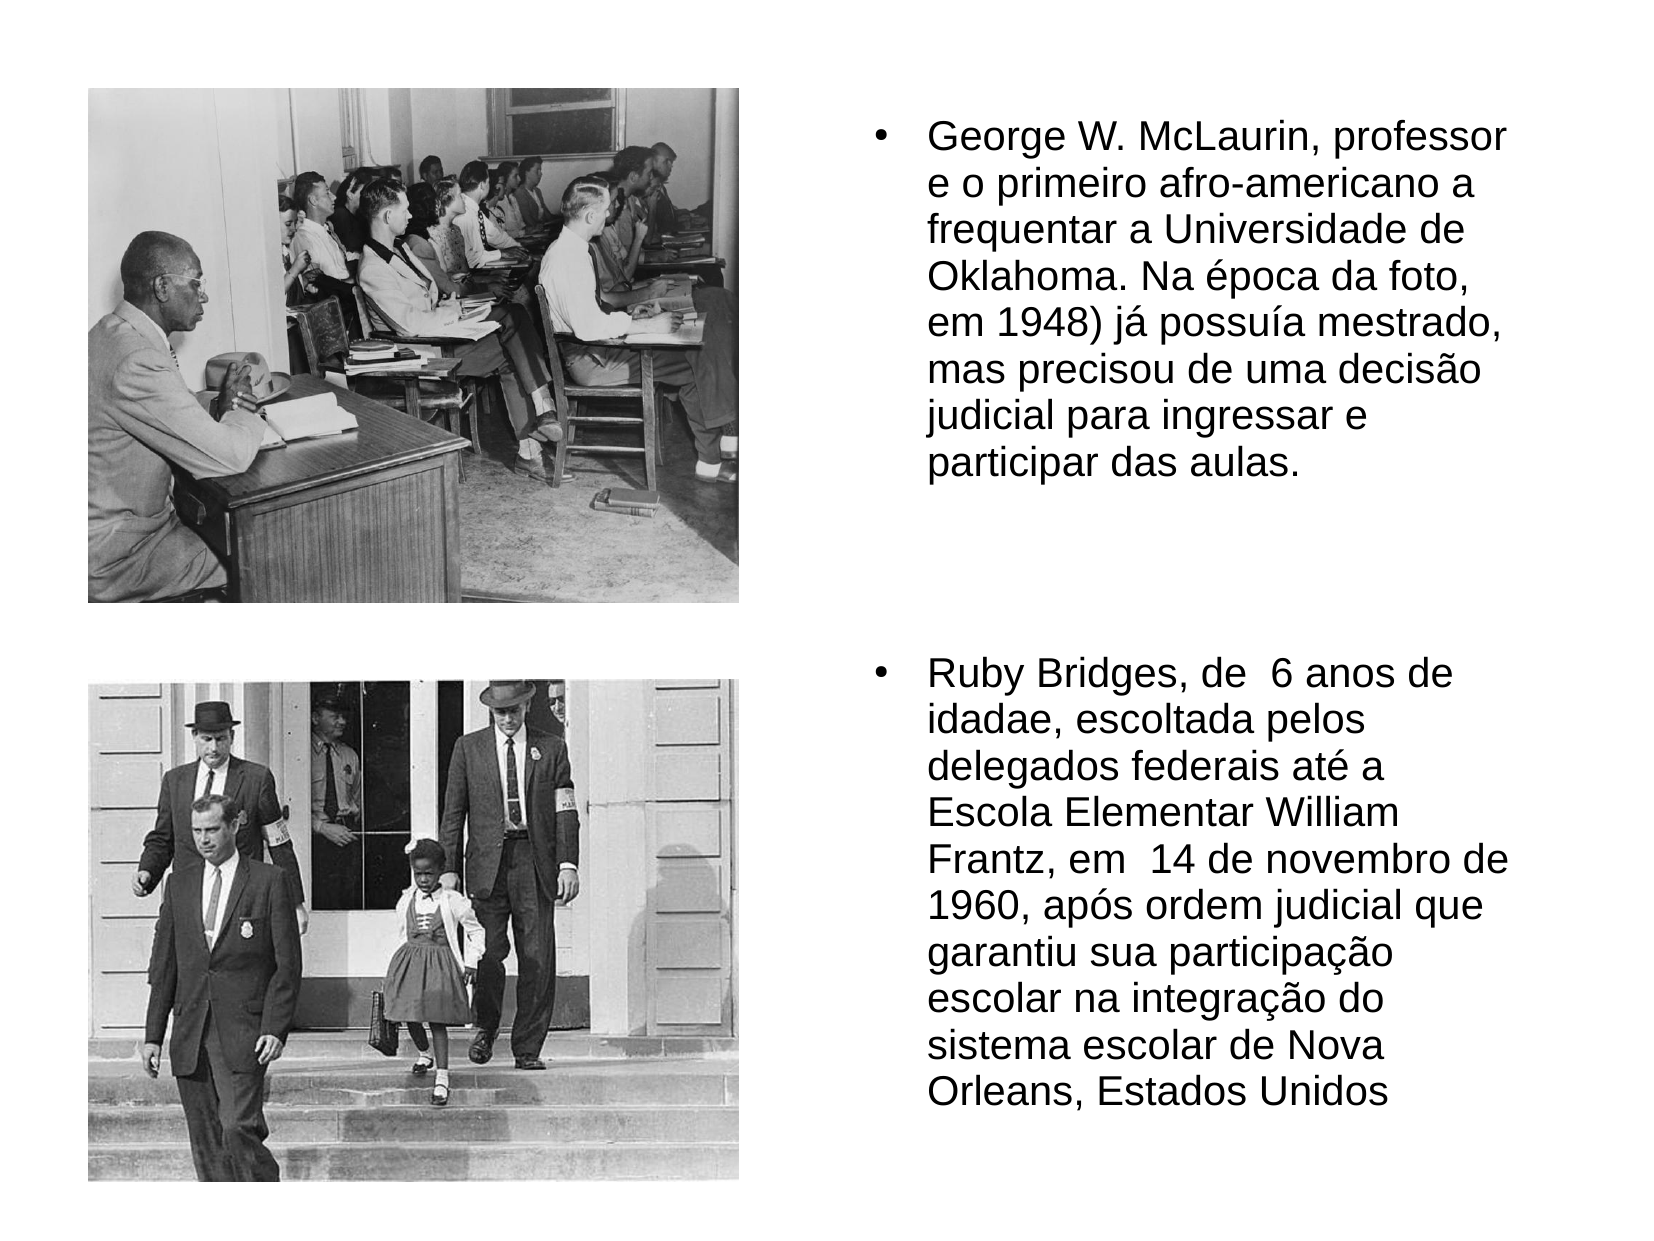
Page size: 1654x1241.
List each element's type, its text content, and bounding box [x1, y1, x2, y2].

picture [88, 88, 739, 603]
list Ruby Bridges, de 6 anos de idadae, escoltada pelos delegados federais até a Escola Elementar William Frantz, em 14 de novembro de 1960, após ordem judicial que garantiu sua participação escolar na integração do sistema escolar de Nova Orleans, Estados Unidos [856, 649, 1512, 1157]
list George W. McLaurin, professor e o primeiro afro-americano a frequentar a Universidade de Oklahoma. Na época da foto, em 1948) já possuía mestrado, mas precisou de uma decisão judicial para ingressar e participar das aulas. [856, 113, 1512, 621]
picture [88, 679, 739, 1182]
